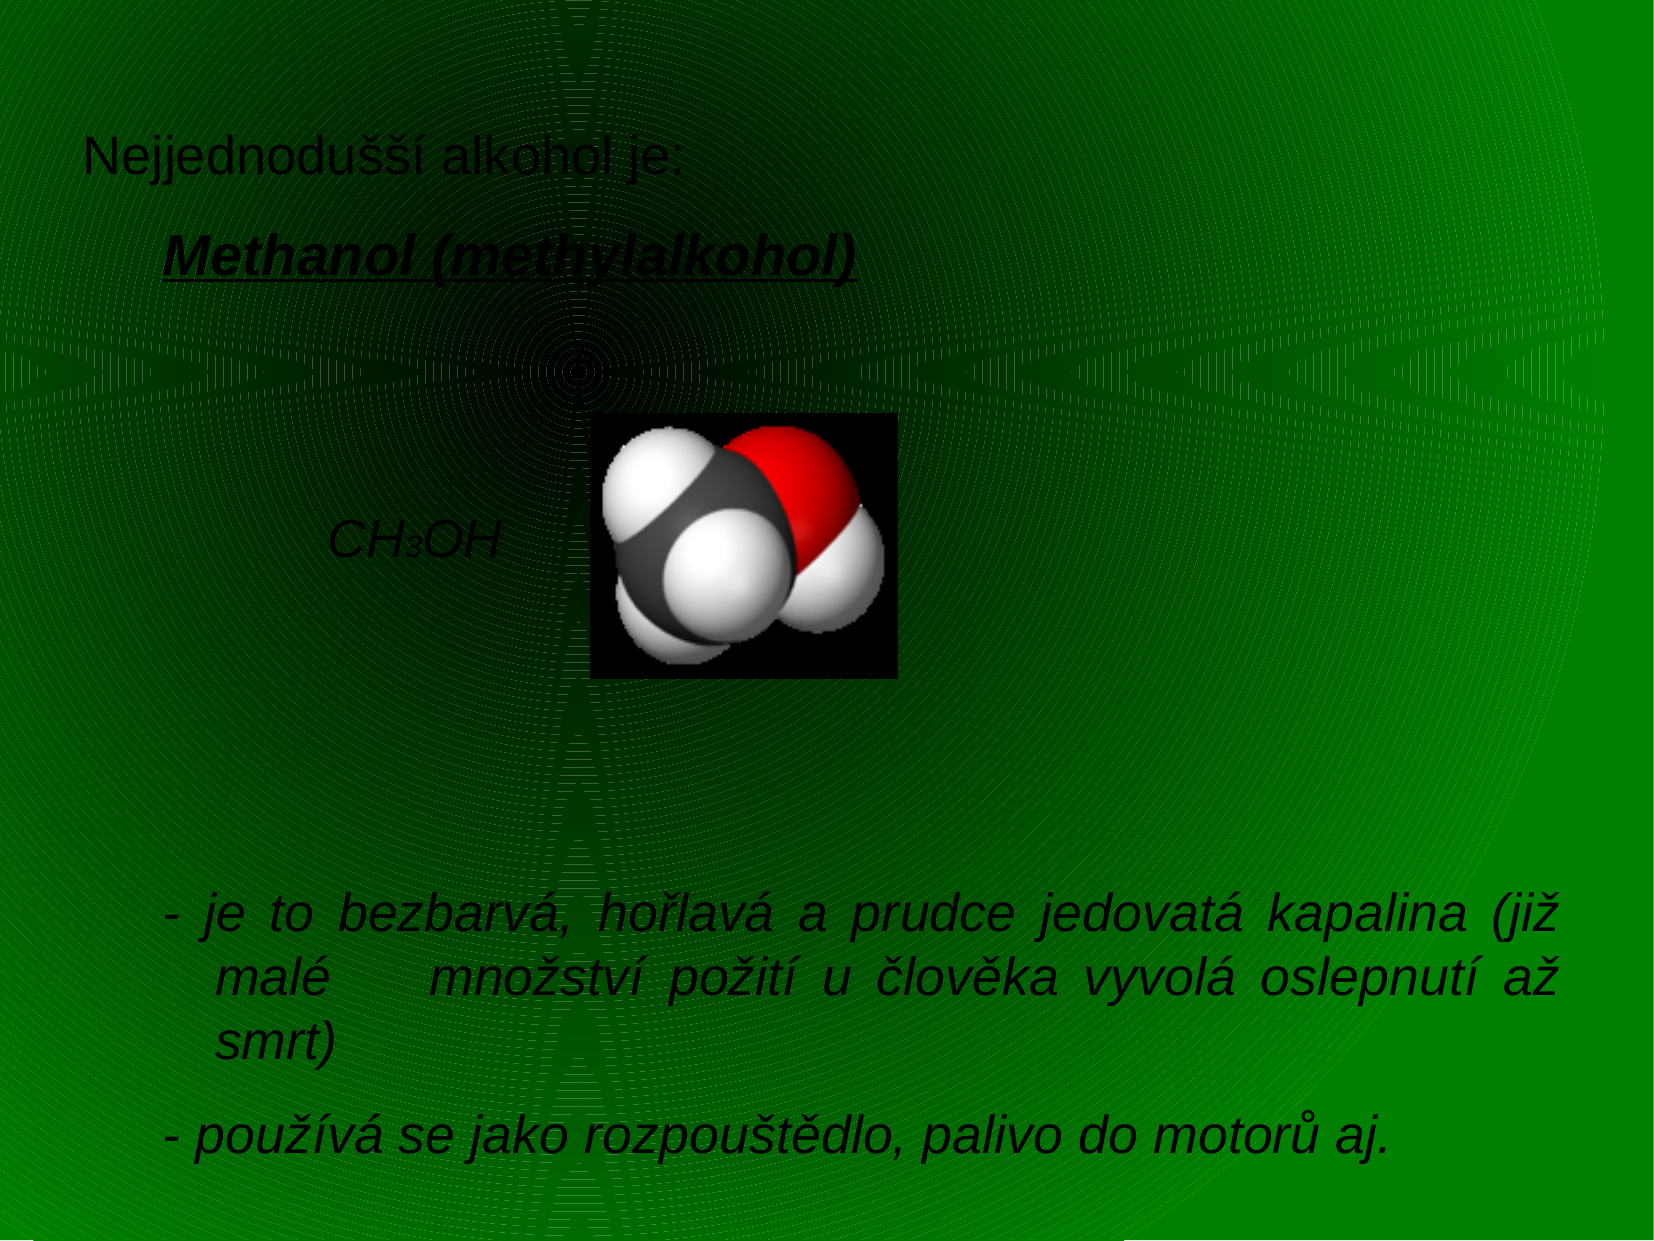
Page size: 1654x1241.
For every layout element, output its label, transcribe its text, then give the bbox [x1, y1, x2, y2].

list Methanol (methylalkohol) CH3OH - je to bezbarvá, hořlavá a prudce jedovatá kapalina (již malé množství požití u člověka vyvolá oslepnutí až smrt) - používá se jako rozpouštědlo, palivo do motorů aj. [74, 218, 1563, 1167]
picture [590, 413, 898, 679]
title Nejjednodušší alkohol je: [82, 49, 1571, 257]
